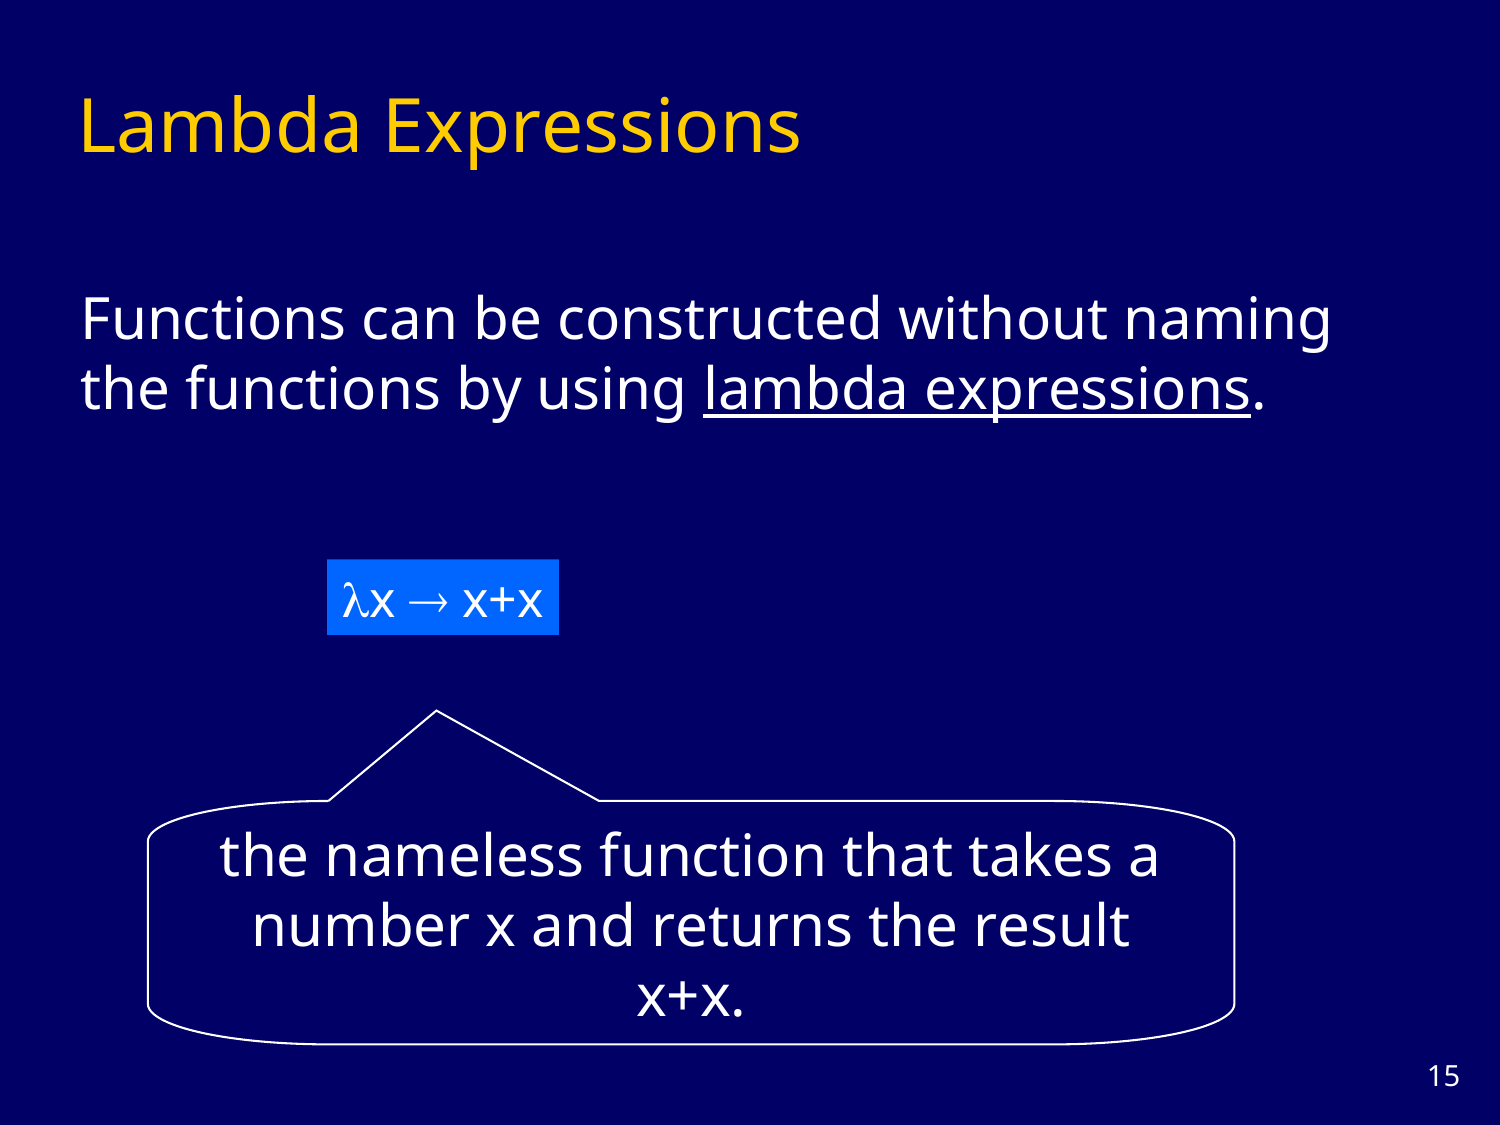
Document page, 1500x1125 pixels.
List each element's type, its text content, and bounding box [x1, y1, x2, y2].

text_box <number> [1374, 1049, 1476, 1101]
text_box x  x+x [327, 559, 559, 635]
text_box the nameless function that takes a number x and returns the result x+x. [147, 710, 1235, 1045]
title Lambda Expressions [62, 62, 1338, 175]
text_box Functions can be constructed without naming the functions by using lambda expressions. [66, 273, 1423, 429]
